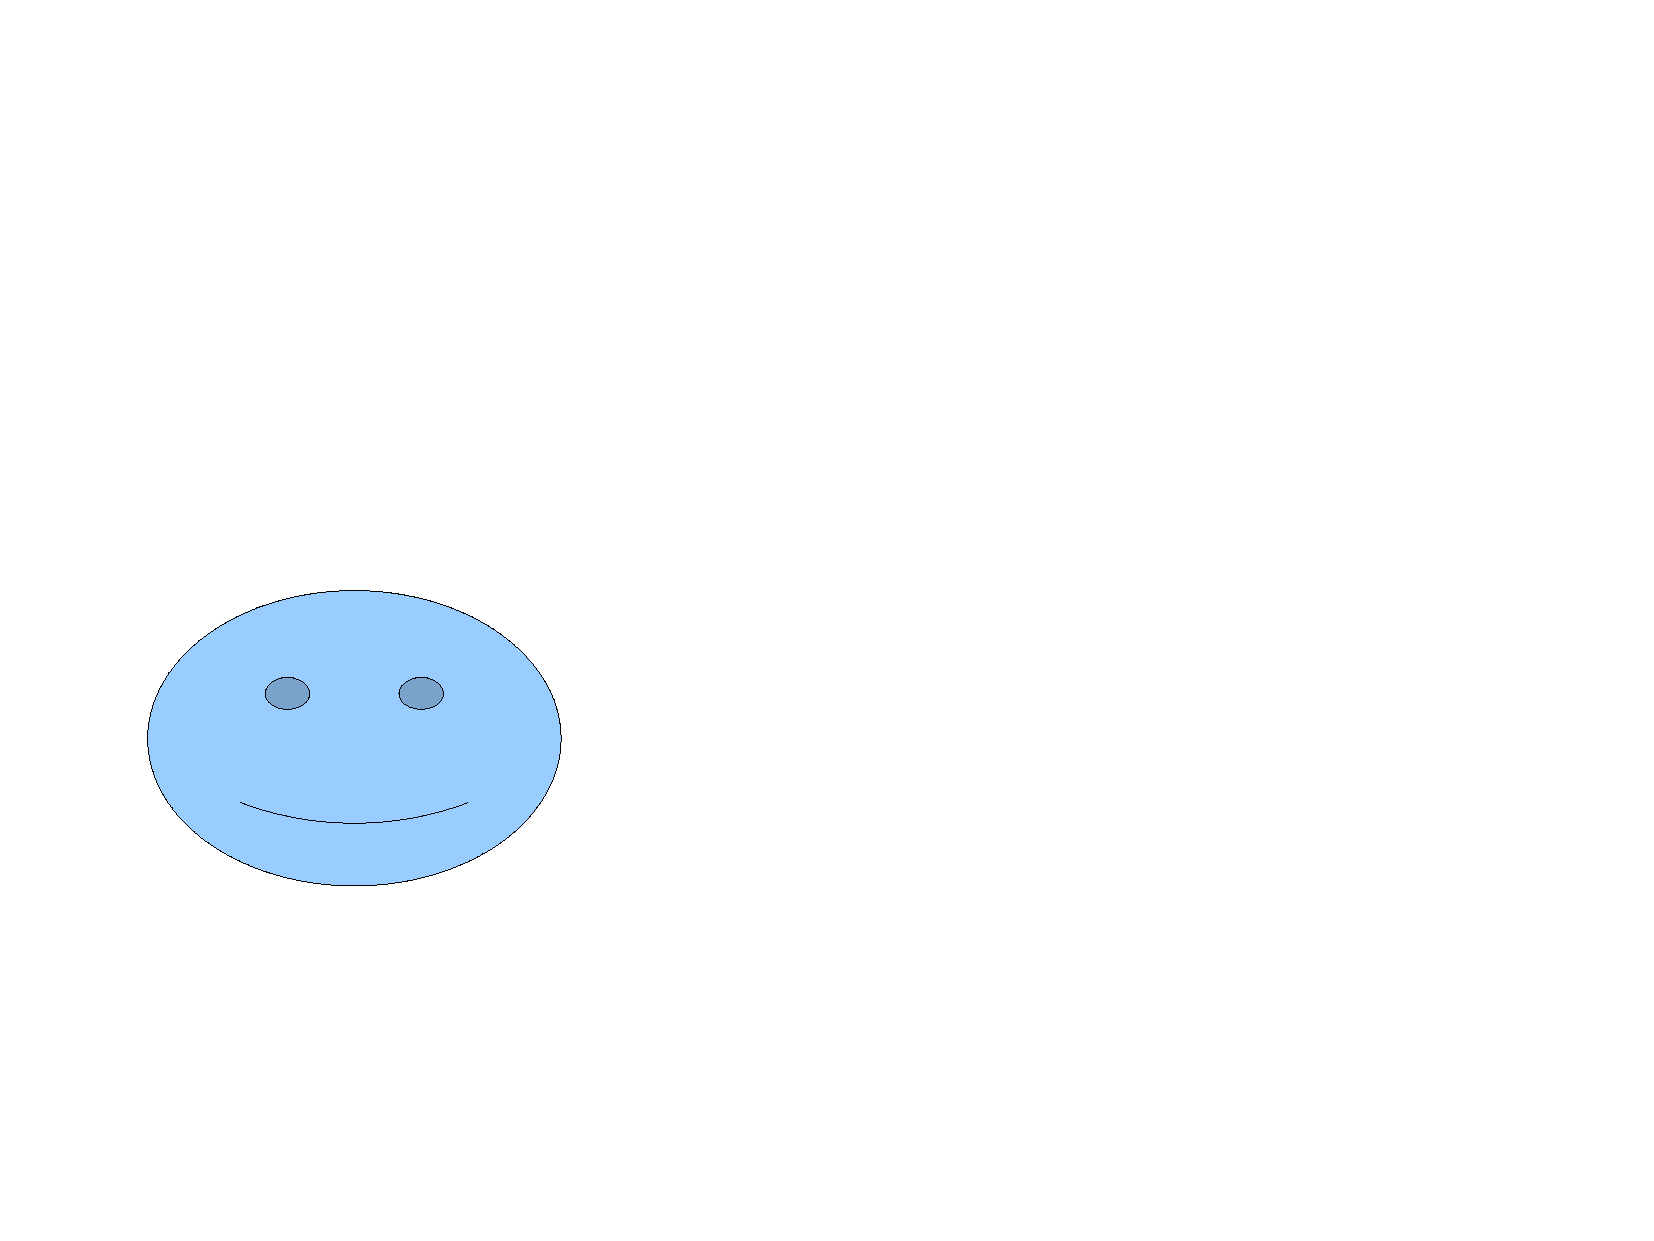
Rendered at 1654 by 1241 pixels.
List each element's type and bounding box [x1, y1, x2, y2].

text_box [147, 590, 562, 886]
